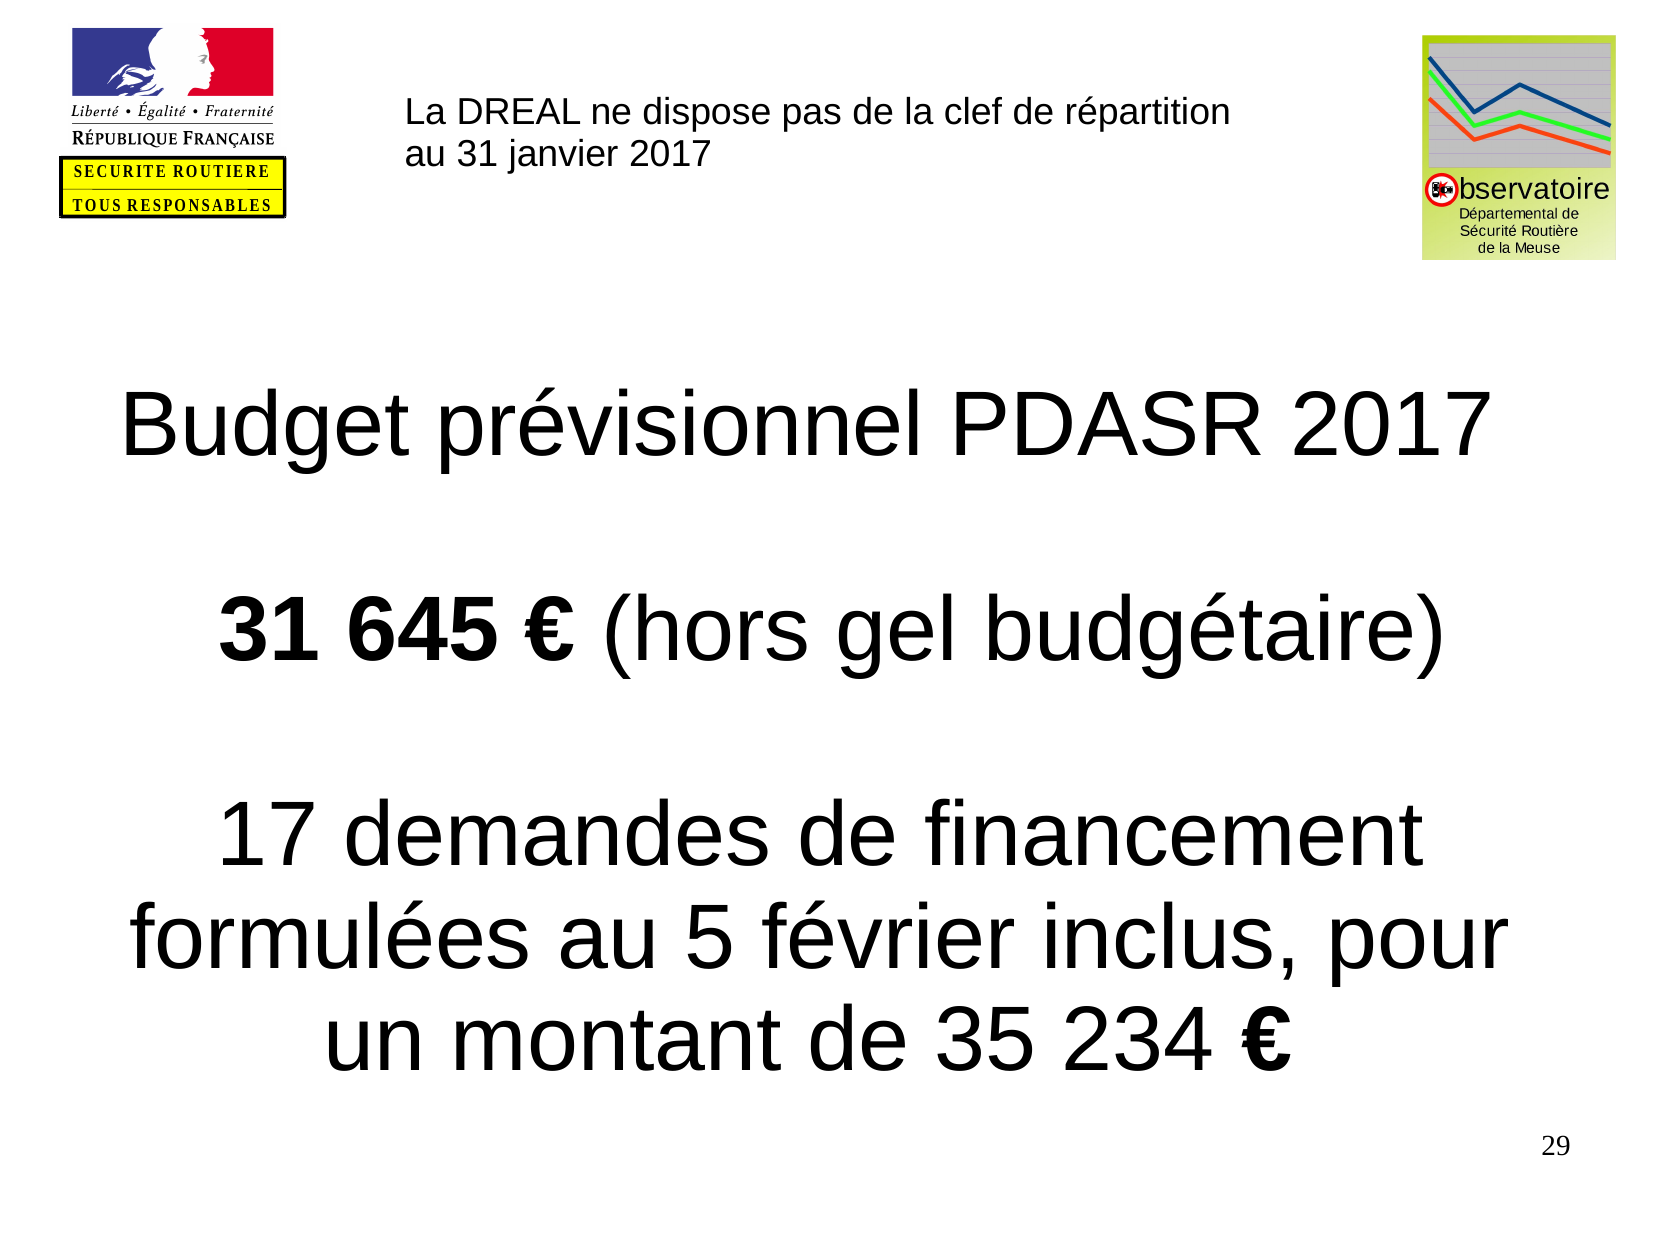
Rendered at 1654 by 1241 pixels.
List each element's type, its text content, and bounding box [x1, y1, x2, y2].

picture [59, 23, 287, 222]
title Budget prévisionnel PDASR 2017 31 645 € (hors gel budgétaire) 17 demandes de financement formulées au 5 février inclus, pour un montant de 35 234 € [76, 289, 1565, 1175]
picture [1422, 35, 1616, 260]
text_box La DREAL ne dispose pas de la clef de répartition au 31 janvier 2017 [389, 82, 1264, 182]
